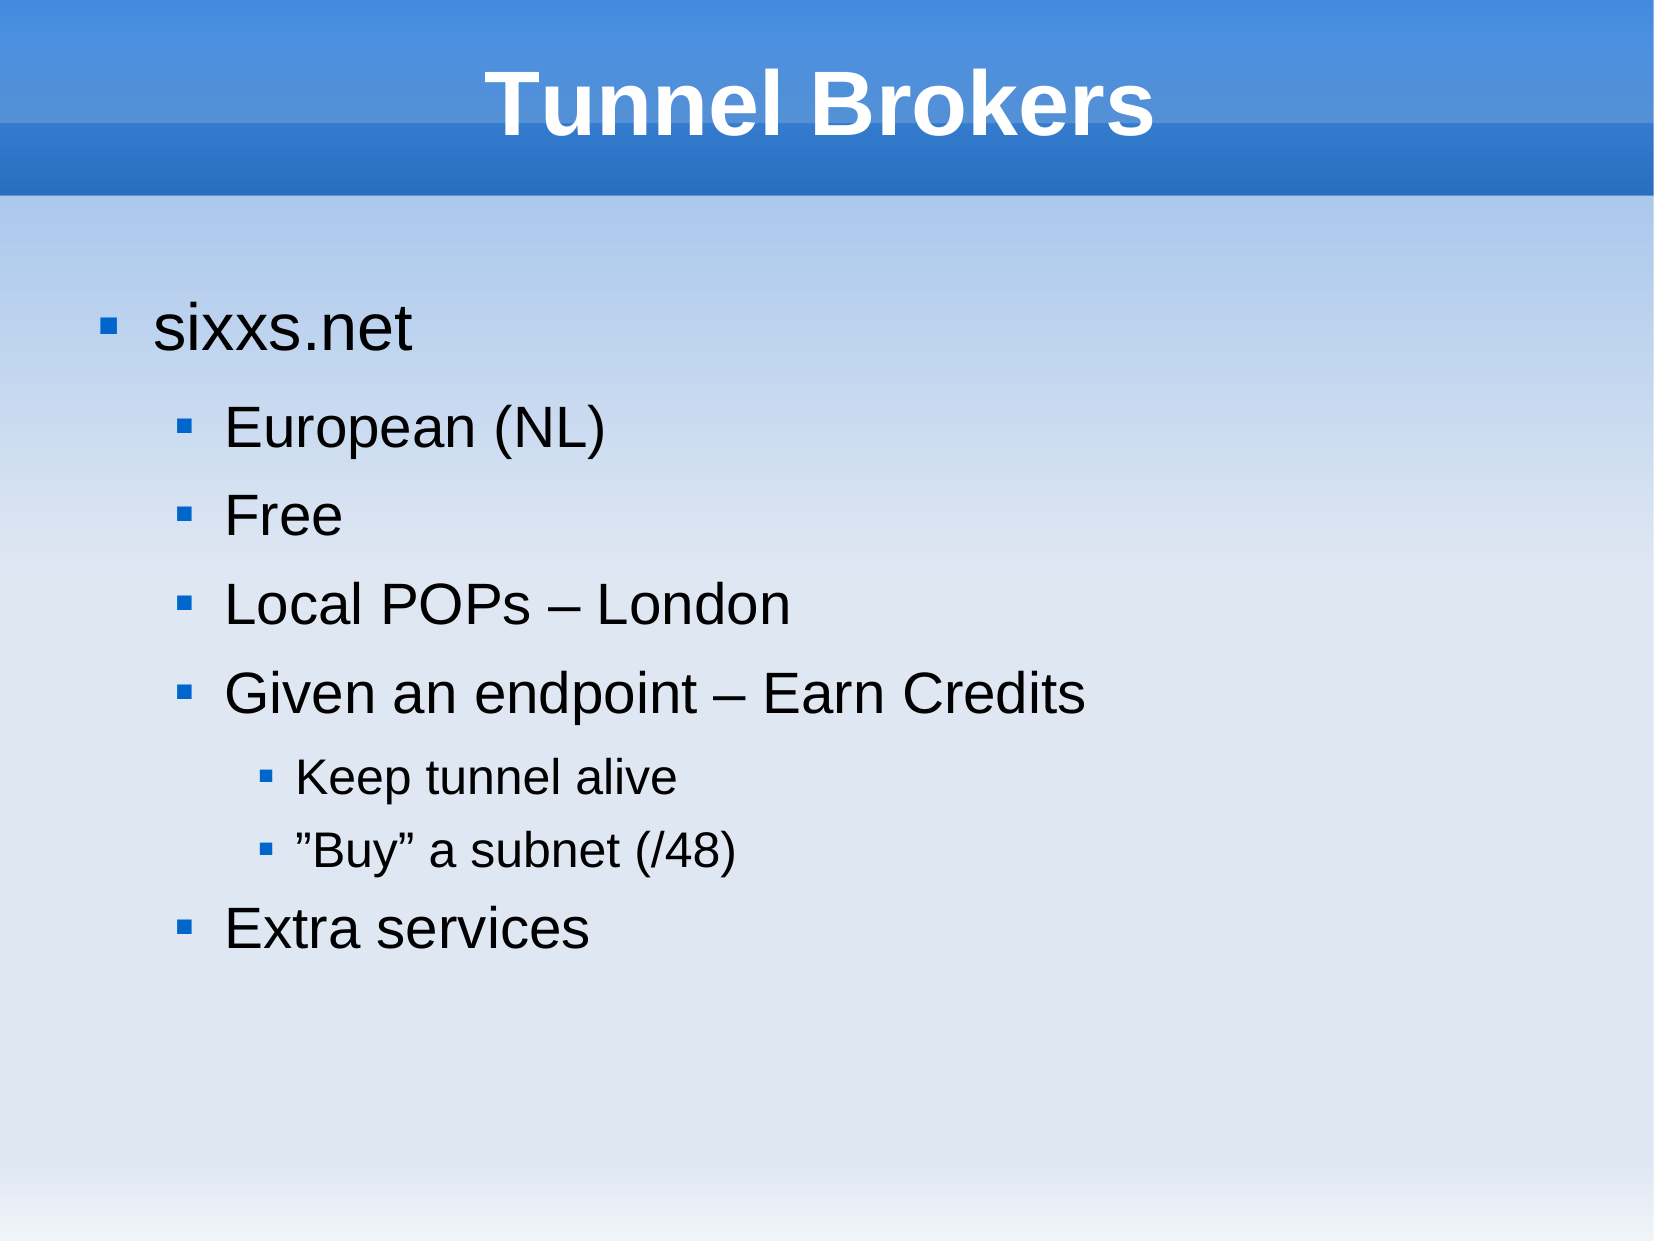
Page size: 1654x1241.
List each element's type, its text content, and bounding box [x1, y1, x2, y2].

list sixxs.net European (NL) Free Local POPs – London Given an endpoint – Earn Credits Keep tunnel alive ”Buy” a subnet (/48) Extra services [82, 290, 1571, 1094]
title Tunnel Brokers [76, 0, 1565, 208]
picture [0, 0, 1654, 1241]
